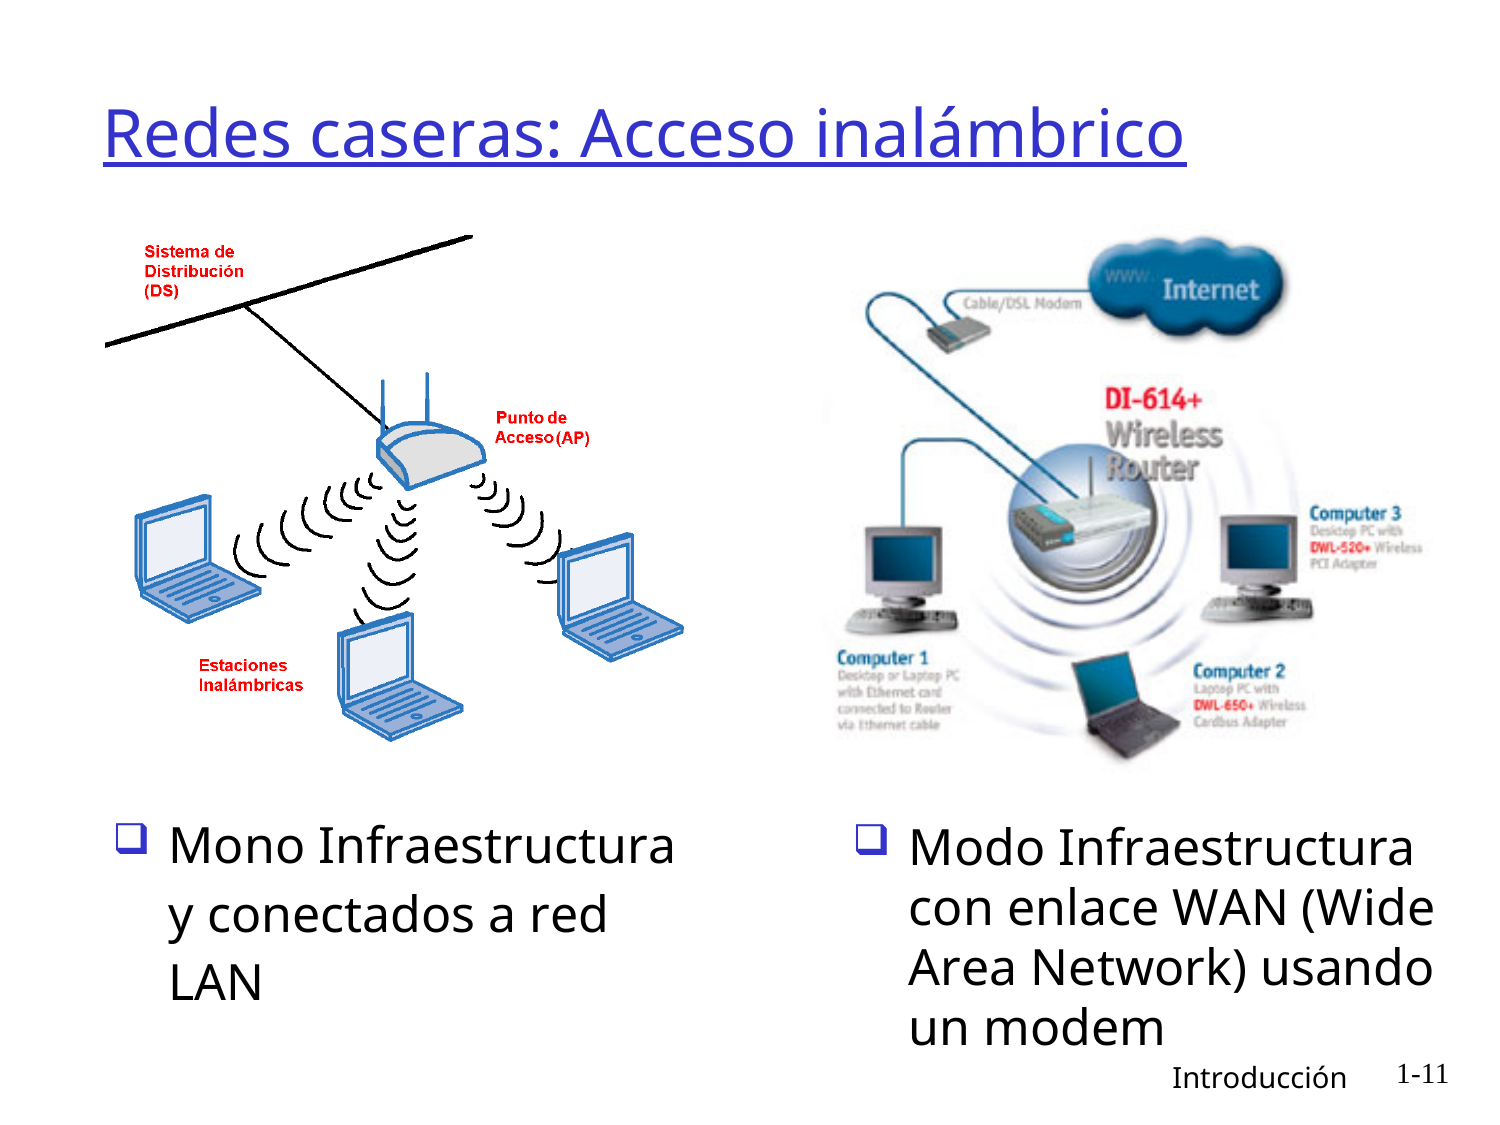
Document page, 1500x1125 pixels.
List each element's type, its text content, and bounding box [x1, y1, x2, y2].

list Mono Infraestructura y conectados a red LAN [97, 802, 723, 951]
text_box [785, 224, 1458, 773]
picture [105, 235, 713, 753]
title Redes caseras: Acceso inalámbrico [87, 37, 1363, 225]
text_box Modo Infraestructura con enlace WAN (Wide Area Network) usando un modem [837, 807, 1464, 1029]
